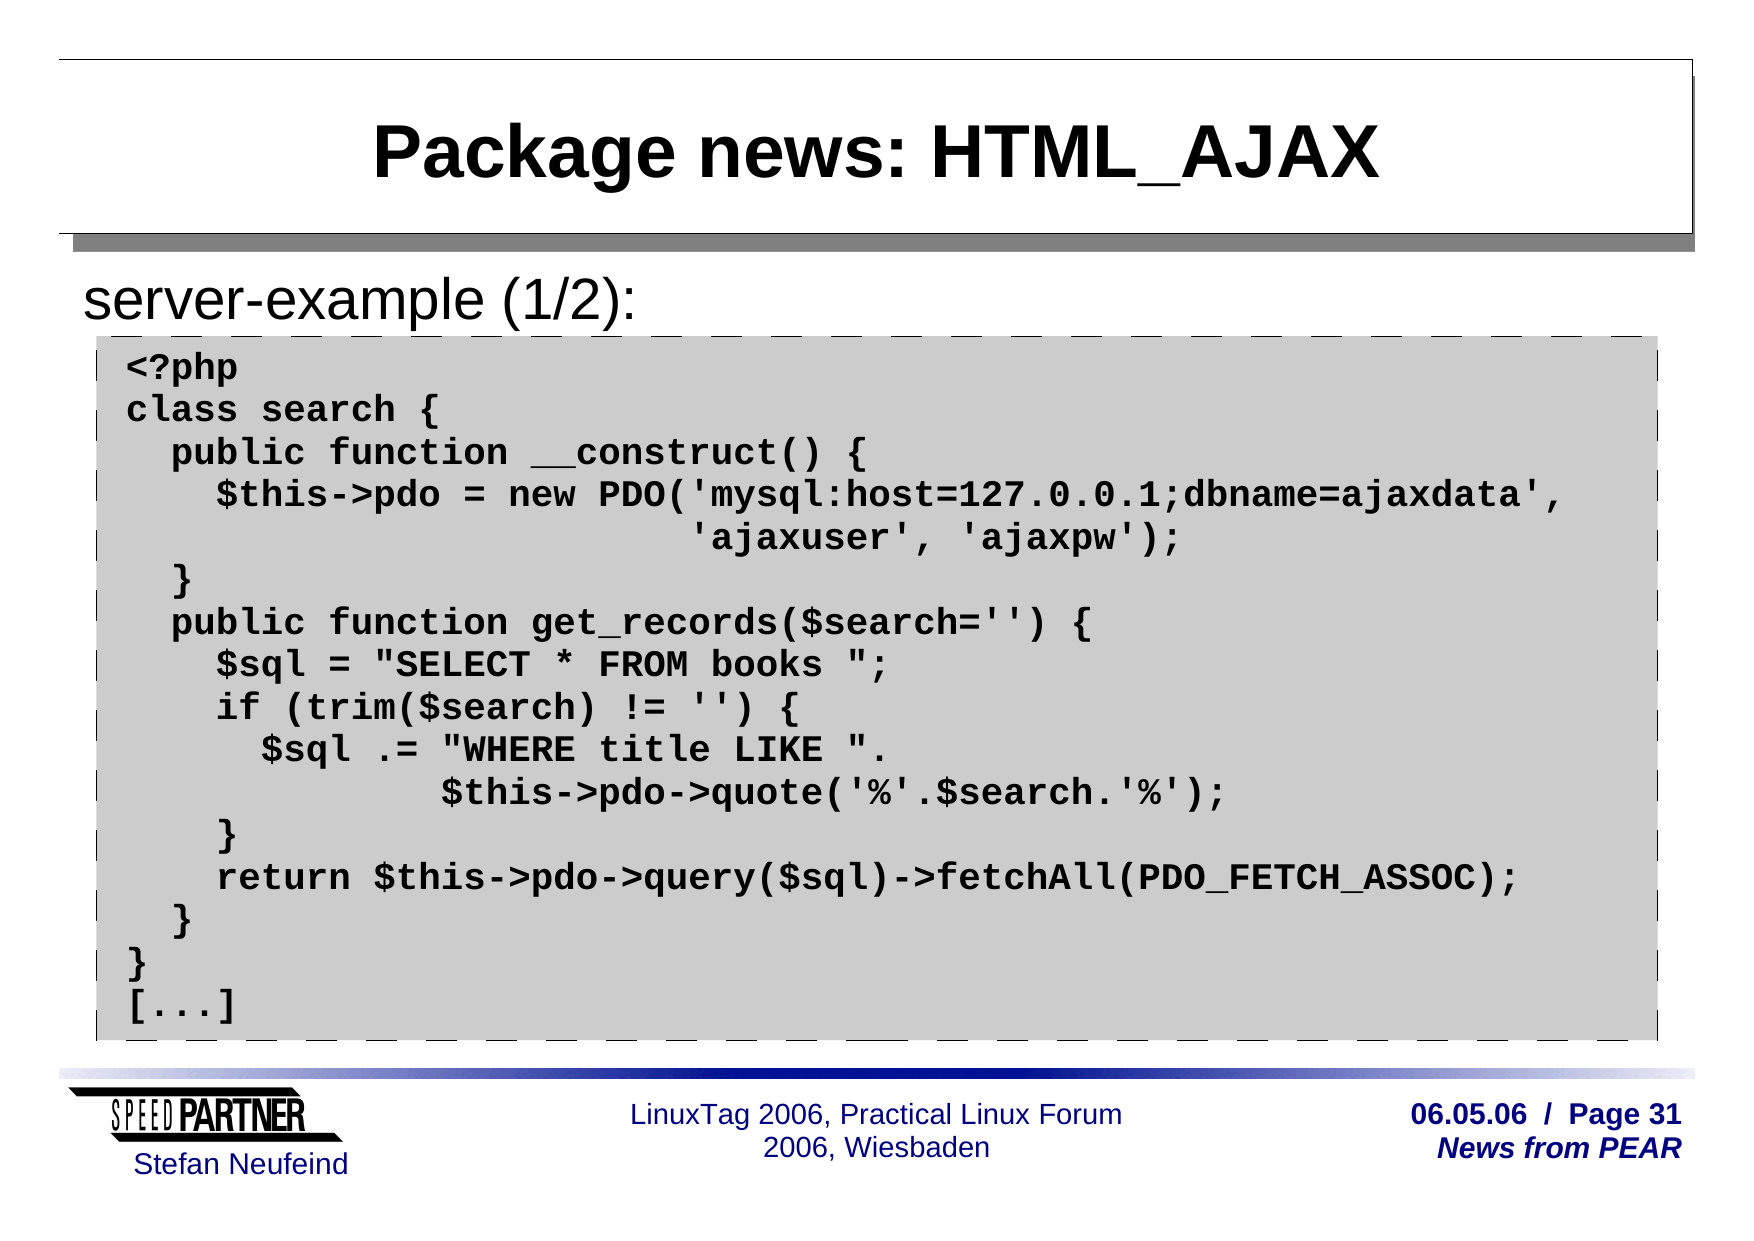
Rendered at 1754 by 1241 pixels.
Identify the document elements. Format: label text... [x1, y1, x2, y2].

text_box <?php class search { public function __construct() { $this->pdo = new PDO('mysql:host=127.0.0.1;dbname=ajaxdata', 'ajaxuser', 'ajaxpw'); } public function get_records($search='') { $sql = "SELECT * FROM books "; if (trim($search) != '') { $sql .= "WHERE title LIKE ". $this->pdo->quote('%'.$search.'%'); } return $this->pdo->query($sql)->fetchAll(PDO_FETCH_ASSOC); } } [...] [96, 336, 1658, 1041]
list server-example (1/2): [71, 266, 1695, 1049]
picture [59, 1068, 1695, 1079]
picture [64, 1082, 348, 1146]
title Package news: HTML_AJAX [59, 59, 1695, 244]
